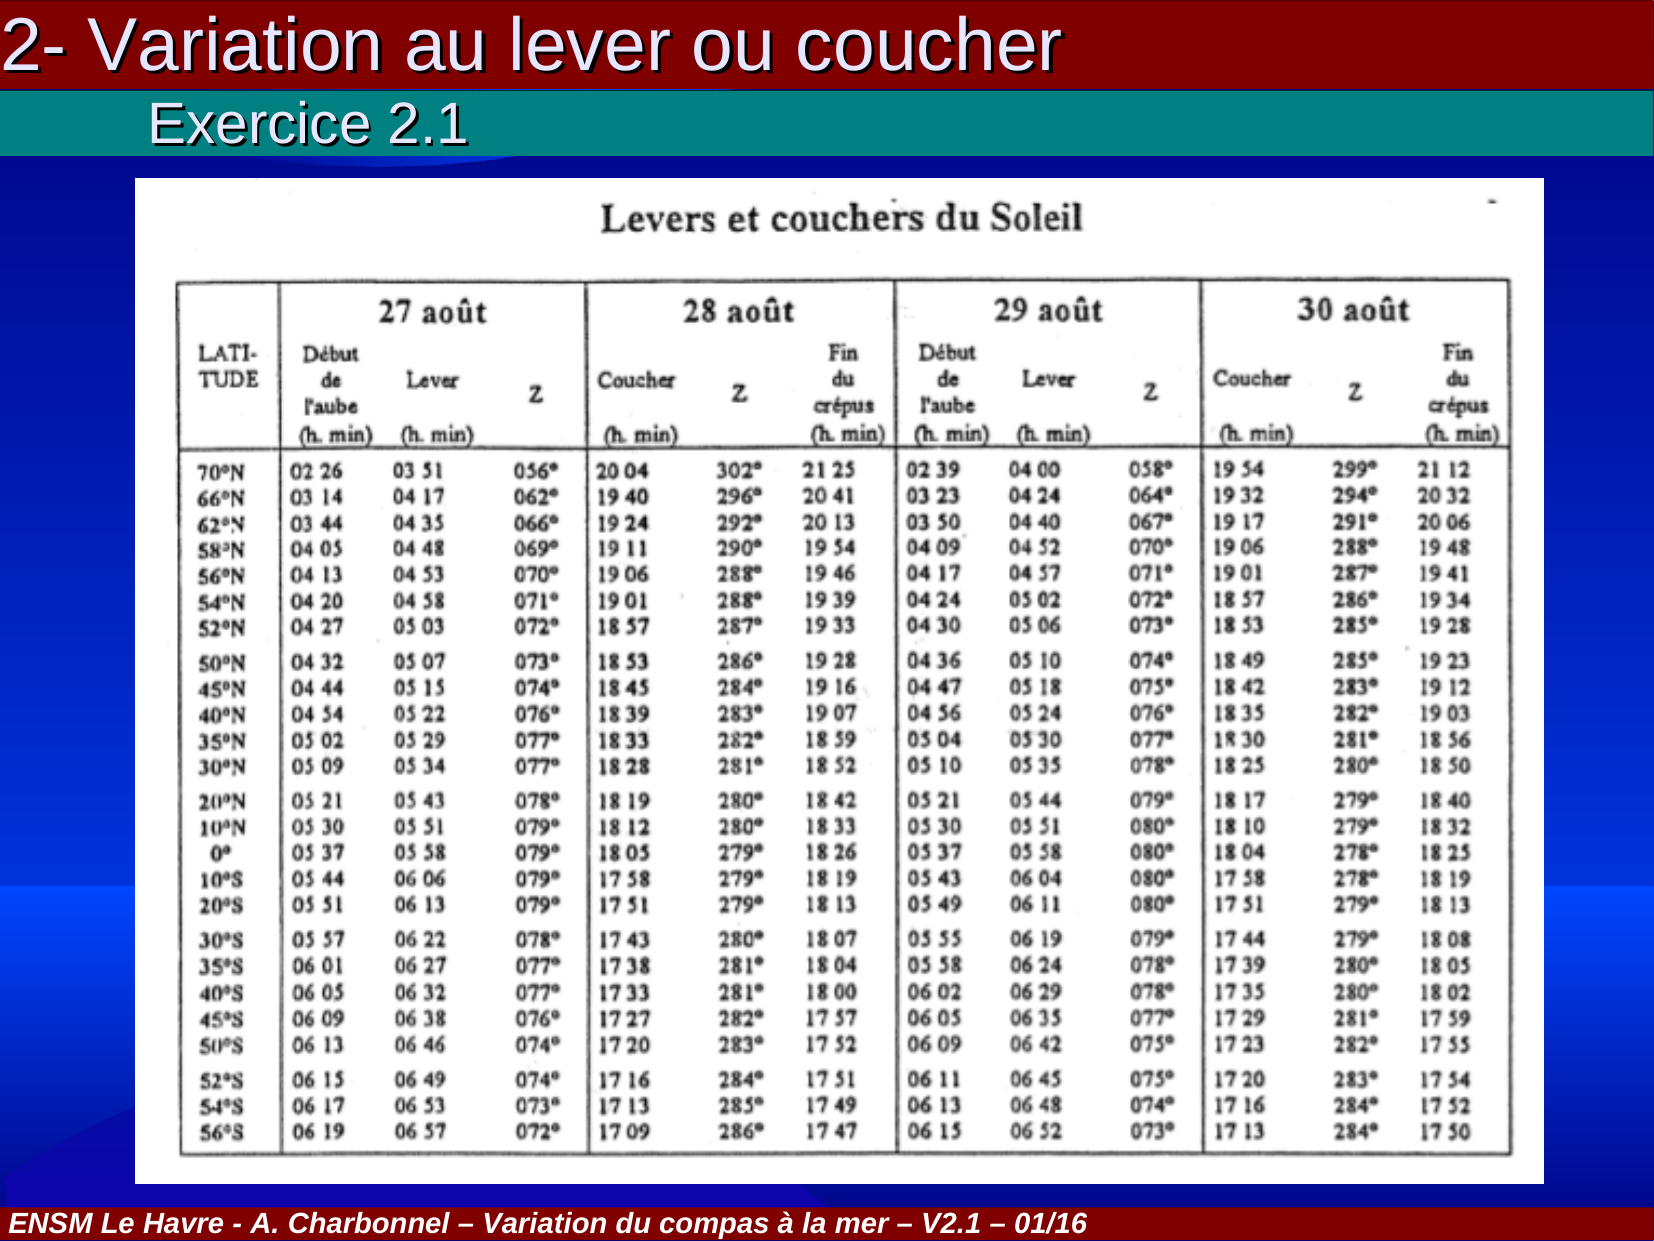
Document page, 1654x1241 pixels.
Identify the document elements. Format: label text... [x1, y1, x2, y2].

text_box ENSM Le Havre - A. Charbonnel – Variation du compas à la mer – V2.1 – 01/16 [0, 1207, 1654, 1241]
picture [135, 178, 1544, 1184]
title 2- Variation au lever ou coucher [0, 0, 1654, 89]
title Exercice 2.1 [0, 90, 1654, 156]
